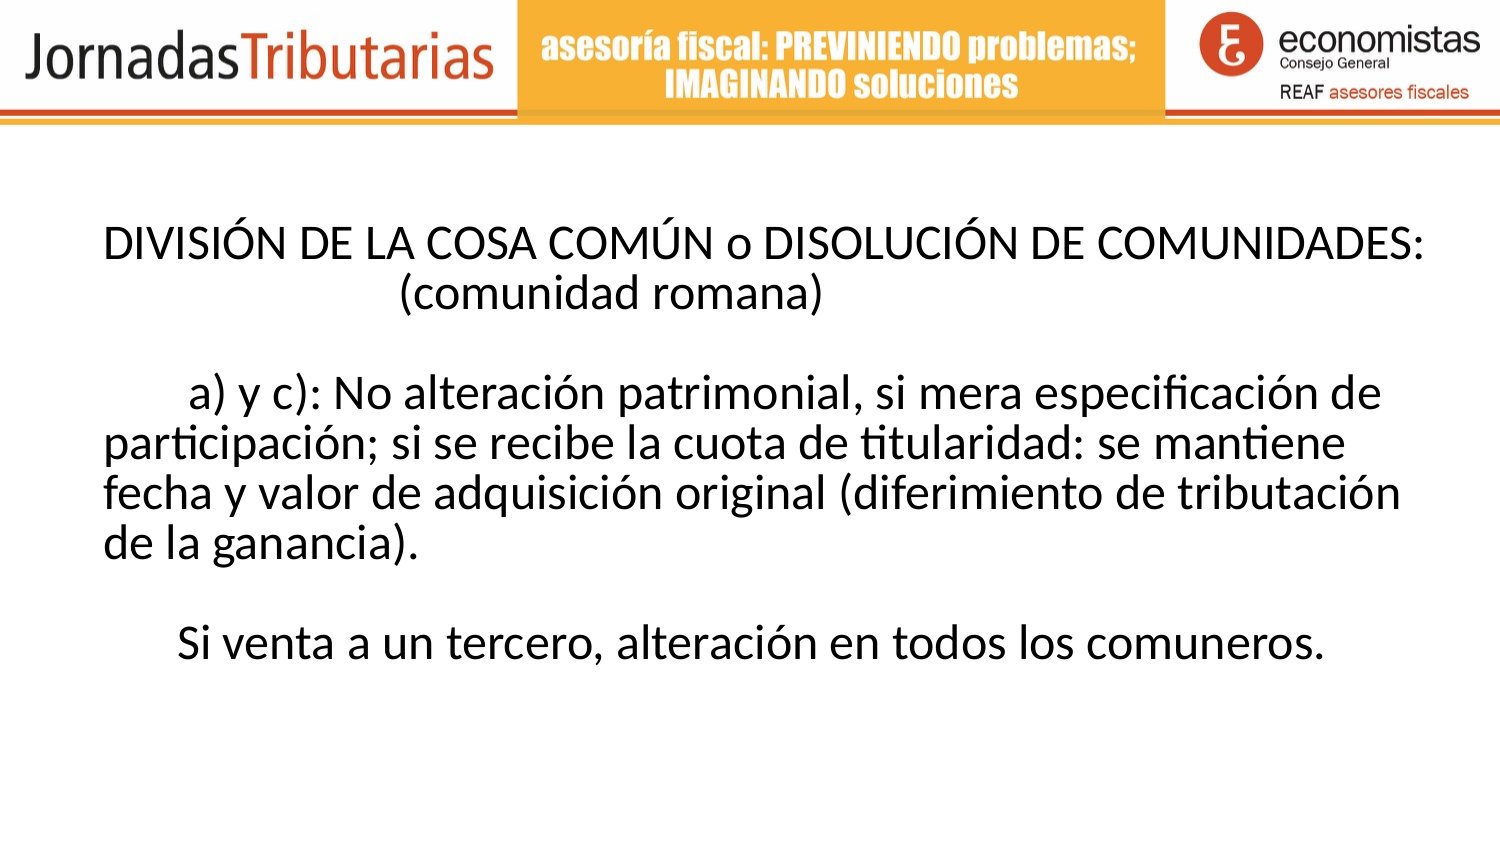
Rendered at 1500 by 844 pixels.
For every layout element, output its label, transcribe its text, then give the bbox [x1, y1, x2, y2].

text_box DIVISIÓN DE LA COSA COMÚN o DISOLUCIÓN DE COMUNIDADES: (comunidad romana) a) y c): No alteración patrimonial, si mera especificación de participación; si se recibe la cuota de titularidad: se mantiene fecha y valor de adquisición original (diferimiento de tributación de la ganancia). Si venta a un tercero, alteración en todos los comuneros. [88, 214, 1476, 844]
picture [0, 0, 1500, 129]
